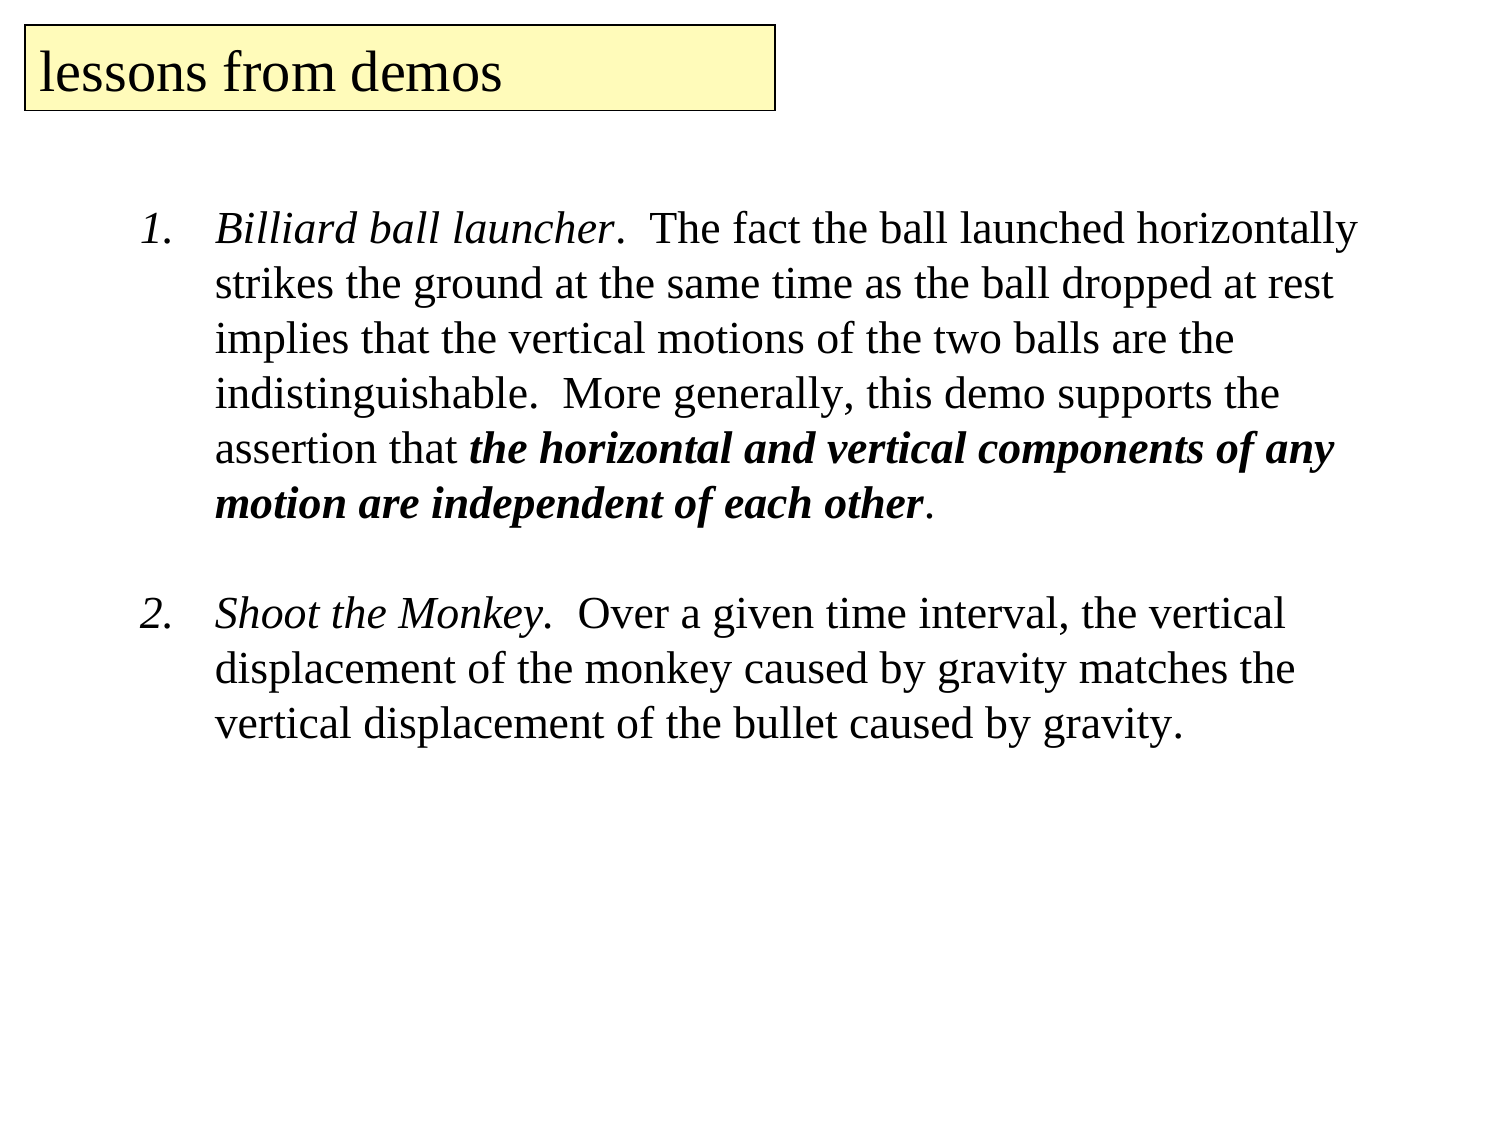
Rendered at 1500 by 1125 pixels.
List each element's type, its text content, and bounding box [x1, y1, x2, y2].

text_box Billiard ball launcher. The fact the ball launched horizontally strikes the ground at the same time as the ball dropped at rest implies that the vertical motions of the two balls are the indistinguishable. More generally, this demo supports the assertion that the horizontal and vertical components of any motion are independent of each other. Shoot the Monkey. Over a given time interval, the vertical displacement of the monkey caused by gravity matches the vertical displacement of the bullet caused by gravity. [124, 134, 1438, 756]
text_box lessons from demos [24, 24, 776, 111]
